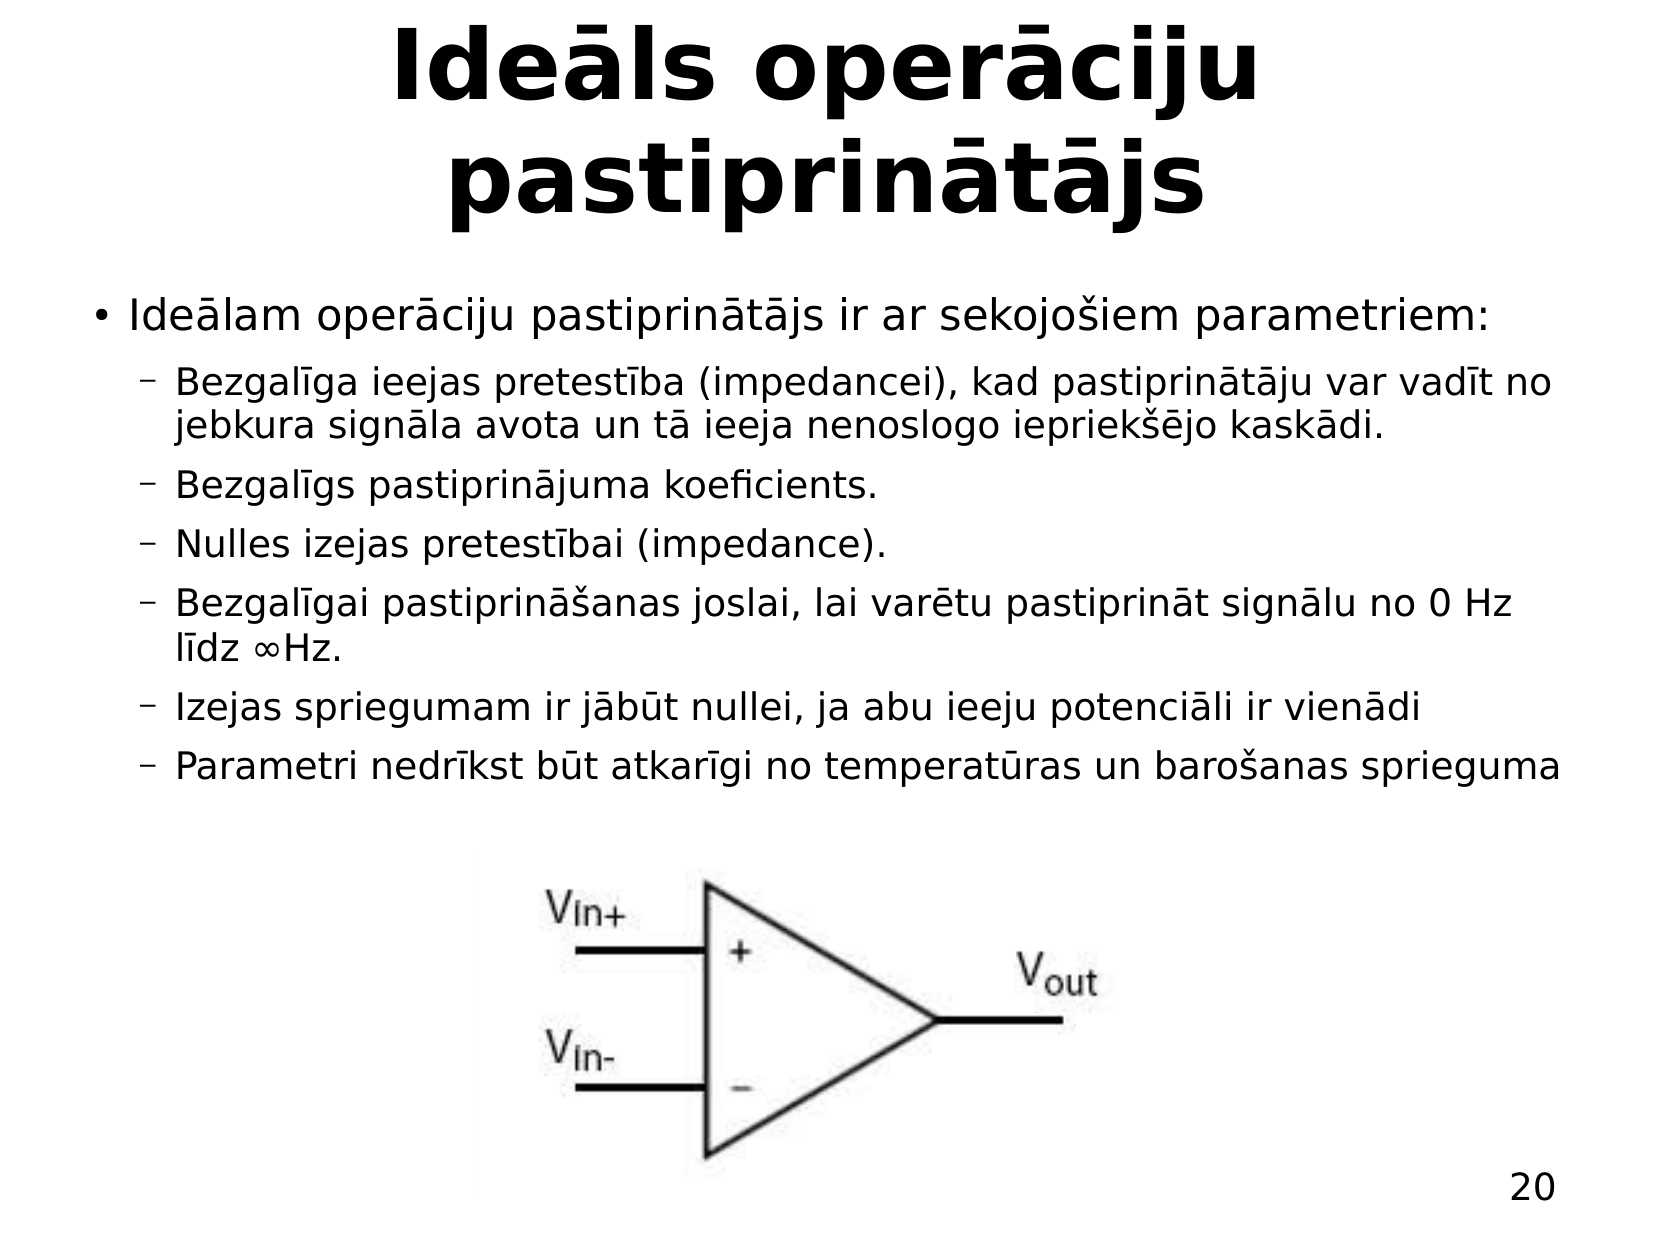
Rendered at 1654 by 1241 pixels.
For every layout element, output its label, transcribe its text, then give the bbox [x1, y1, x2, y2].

title Ideāls operāciju pastiprinātājs [82, 0, 1571, 255]
list Ideālam operāciju pastiprinātājs ir ar sekojošiem parametriem: Bezgalīga ieejas pretestība (impedancei), kad pastiprinātāju var vadīt no jebkura signāla avota un tā ieeja nenoslogo iepriekšējo kaskādi. Bezgalīgs pastiprinājuma koeficients. Nulles izejas pretestībai (impedance). Bezgalīgai pastiprināšanas joslai, lai varētu pastiprināt signālu no 0 Hz līdz ∞Hz. Izejas spriegumam ir jābūt nullei, ja abu ieeju potenciāli ir vienādi Parametri nedrīkst būt atkarīgi no temperatūras un barošanas sprieguma [82, 290, 1571, 829]
picture [478, 849, 1175, 1193]
